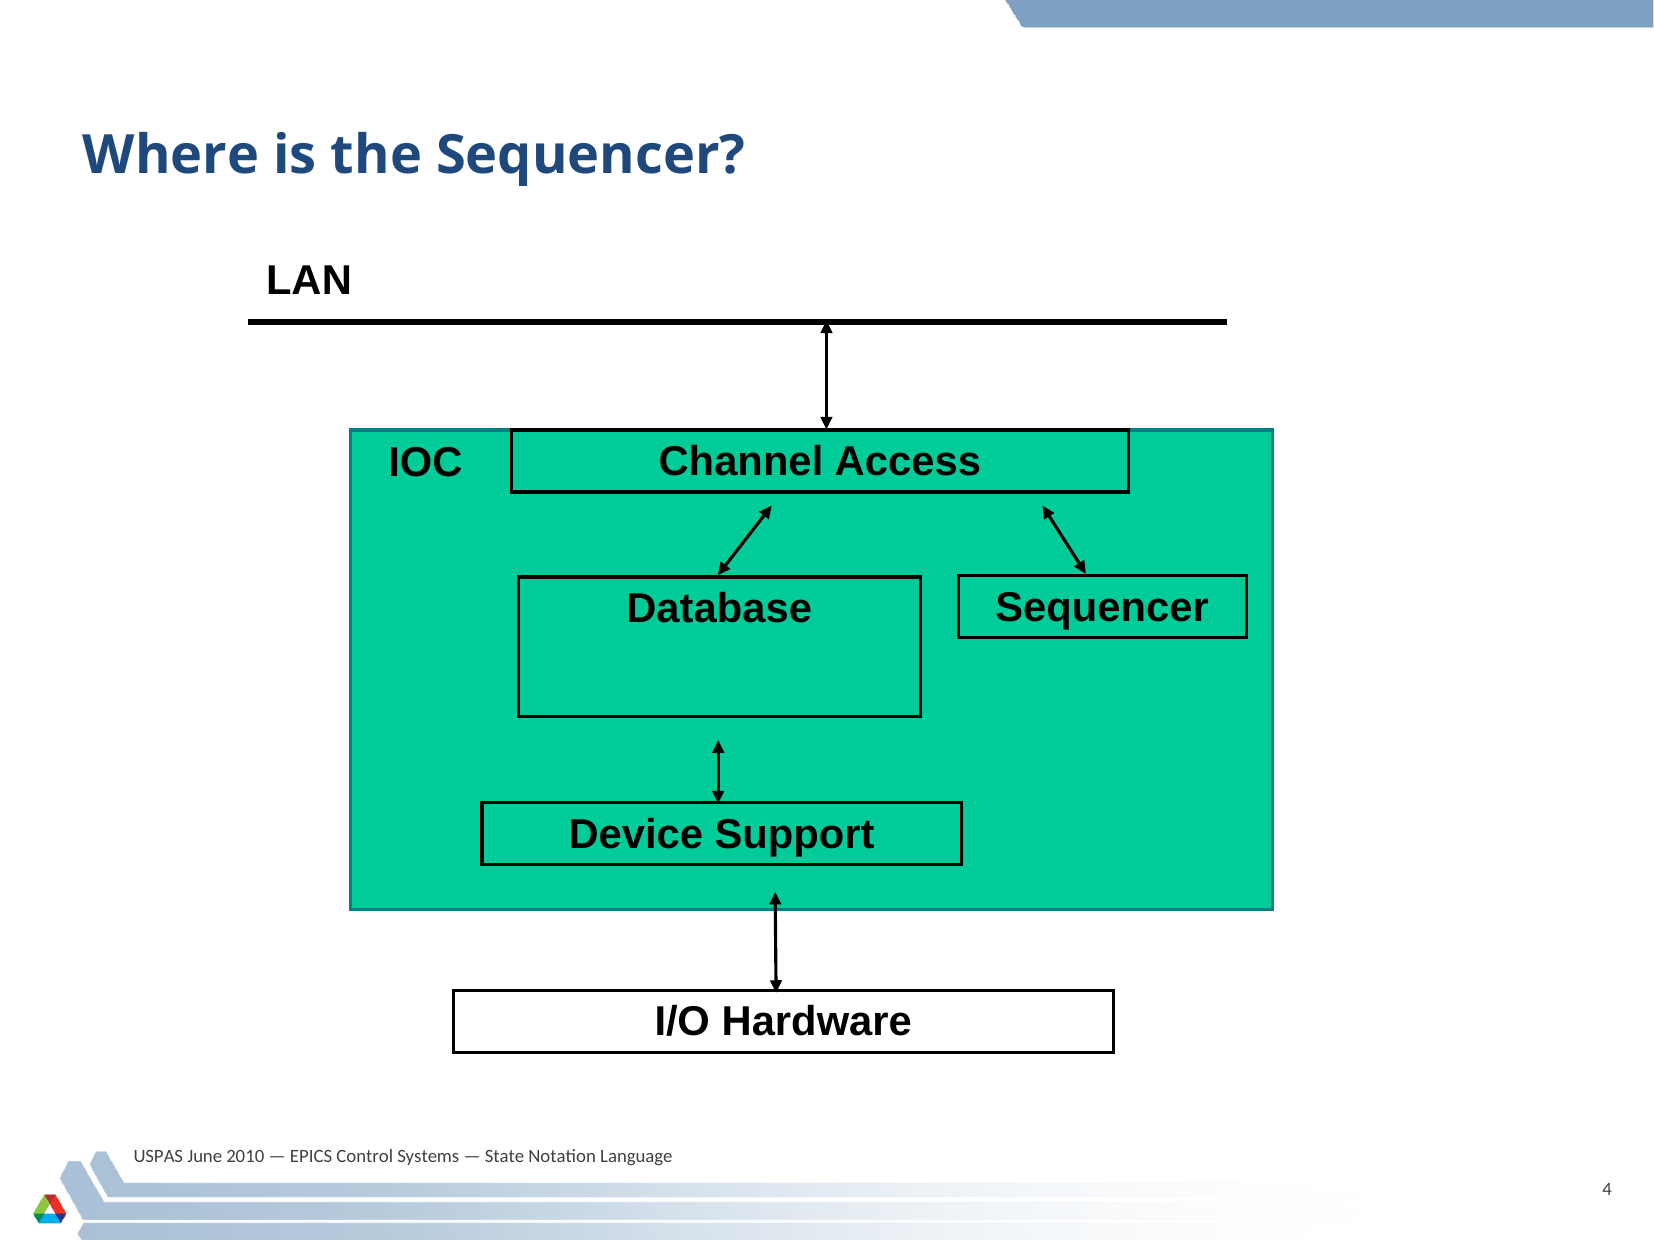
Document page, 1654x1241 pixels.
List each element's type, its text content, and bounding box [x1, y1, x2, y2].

text_box Device Support [481, 802, 962, 865]
text_box Channel Access [511, 430, 1129, 492]
picture [0, 0, 1654, 29]
text_box [777, 430, 1273, 910]
text_box Sequencer [958, 575, 1247, 638]
title Where is the Sequencer? [82, 49, 1571, 257]
text_box I/O Hardware [453, 990, 1114, 1053]
text_box LAN [251, 249, 367, 312]
text_box [350, 494, 773, 910]
text_box Database [518, 576, 921, 717]
text_box IOC [350, 431, 501, 494]
picture [0, 1143, 1654, 1240]
